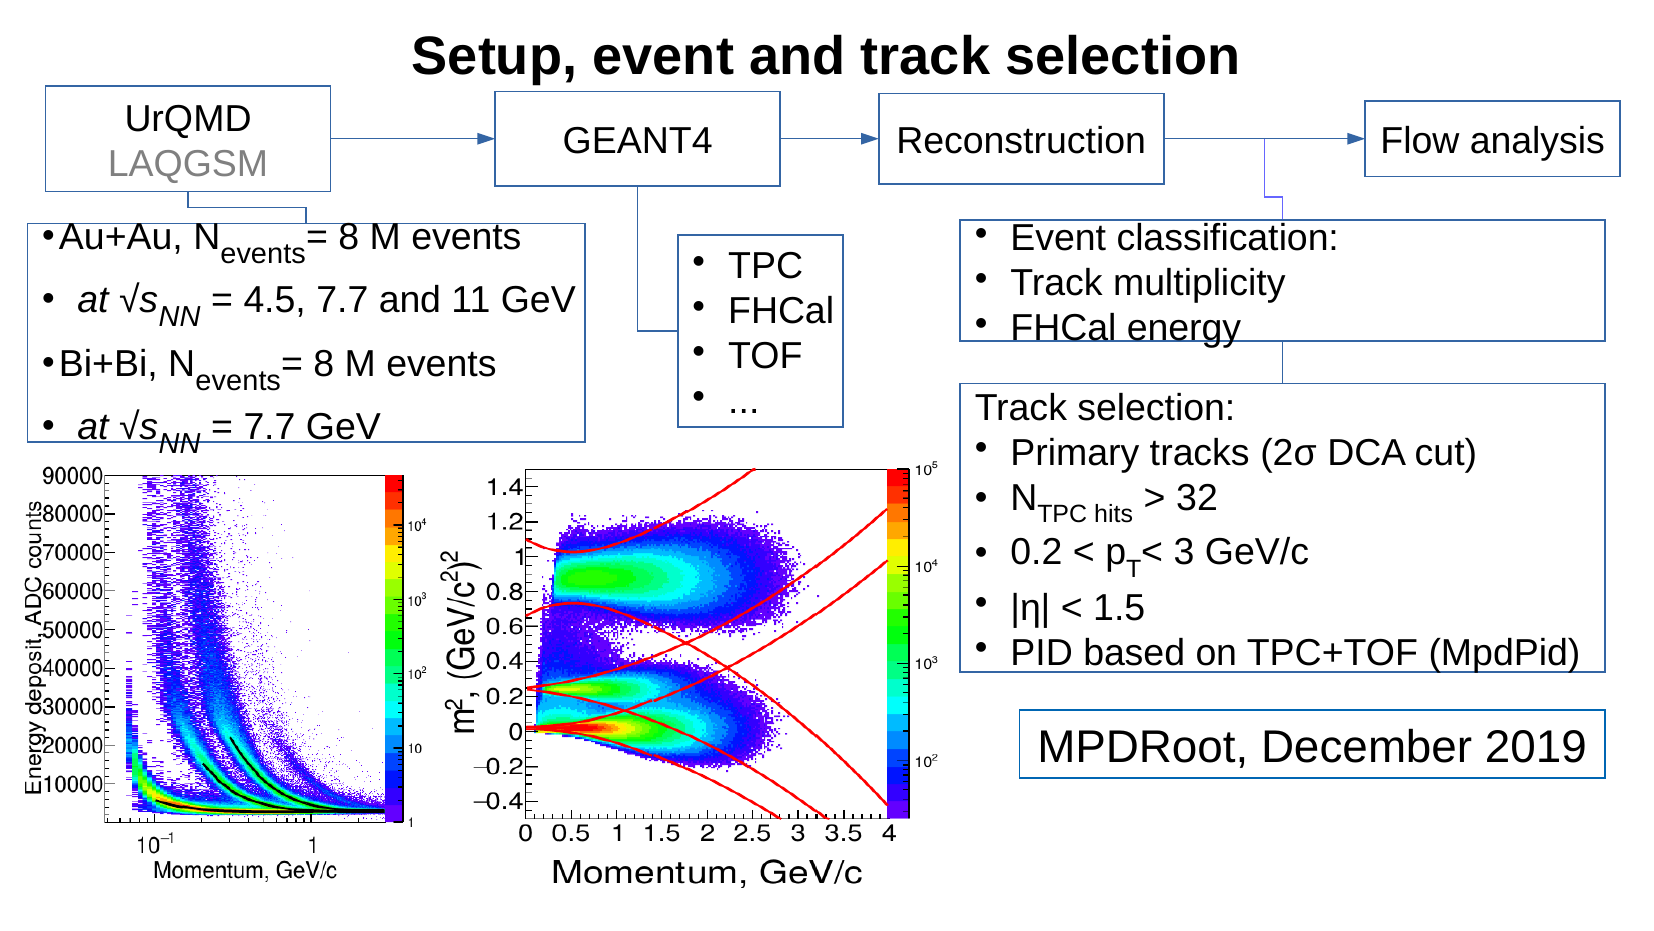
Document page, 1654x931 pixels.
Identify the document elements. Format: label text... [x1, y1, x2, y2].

text_box GEANT4 [495, 101, 780, 186]
text_box Reconstruction [879, 101, 1164, 184]
text_box Setup, event and track selection [9, 4, 1645, 101]
text_box UrQMD LAQGSM [46, 101, 331, 191]
text_box Flow analysis [1365, 101, 1620, 176]
text_box Track selection: Primary tracks (2σ DCA cut) NTPC hits > 32 0.2 < pT< 3 GeV/c |η| < 1.5 PID based on TPC+TOF (MpdPid) [960, 383, 1605, 672]
text_box TPC FHCal TOF ... [678, 235, 843, 427]
text_box Event classification: Track multiplicity FHCal energy [960, 220, 1605, 341]
text_box MPDRoot, December 2019 [1019, 709, 1606, 778]
picture [17, 453, 946, 889]
text_box Au+Au, Nevents= 8 M events at √sNN = 4.5, 7.7 and 11 GeV Bi+Bi, Nevents= 8 M events at √sNN = 7.7 GeV [27, 223, 585, 442]
